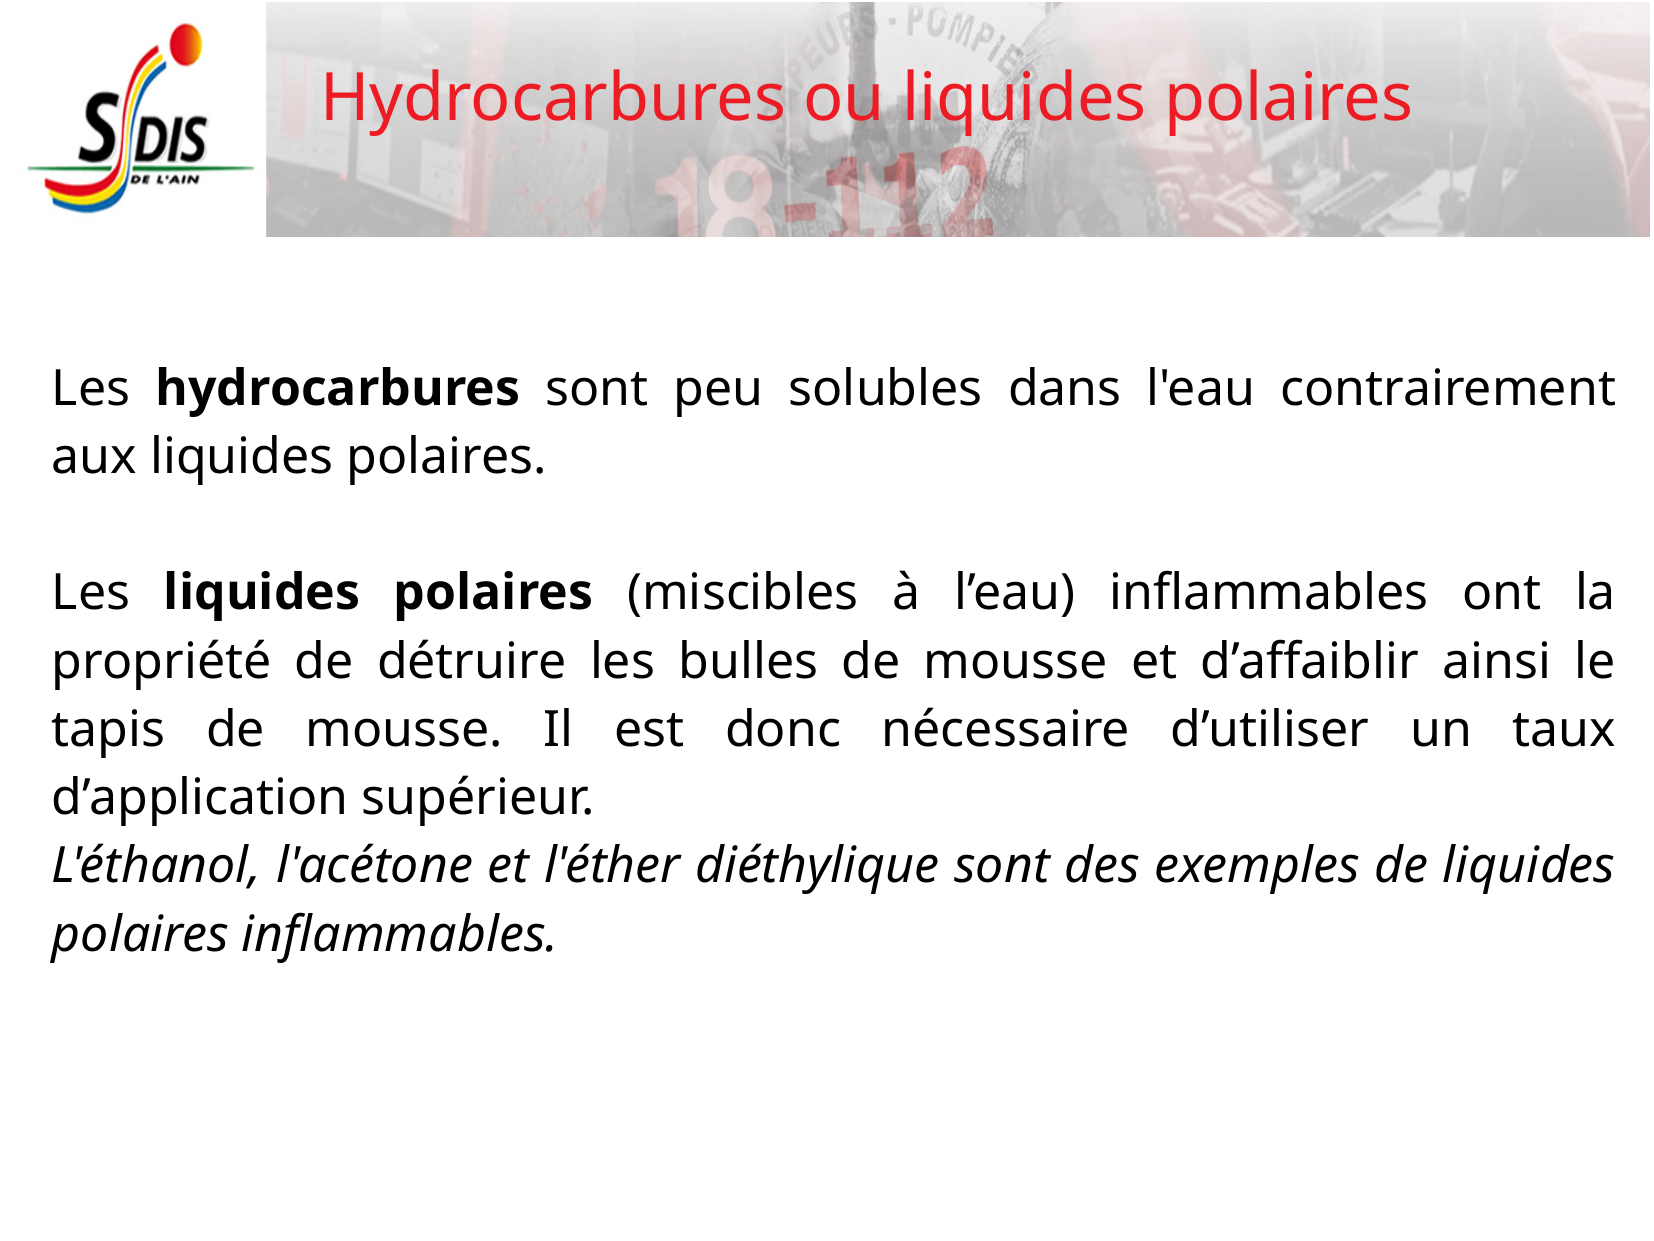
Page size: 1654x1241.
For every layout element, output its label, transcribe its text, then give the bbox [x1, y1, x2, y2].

picture [11, 2, 1650, 237]
text_box Hydrocarbures ou liquides polaires [305, 41, 1475, 218]
text_box Les hydrocarbures sont peu solubles dans l'eau contrairement aux liquides polaires. Les liquides polaires (miscibles à l’eau) inflammables ont la propriété de détruire les bulles de mousse et d’affaiblir ainsi le tapis de mousse. Il est donc nécessaire d’utiliser un taux d’application supérieur. L'éthanol, l'acétone et l'éther diéthylique sont des exemples de liquides polaires inflammables. [37, 242, 1632, 1241]
